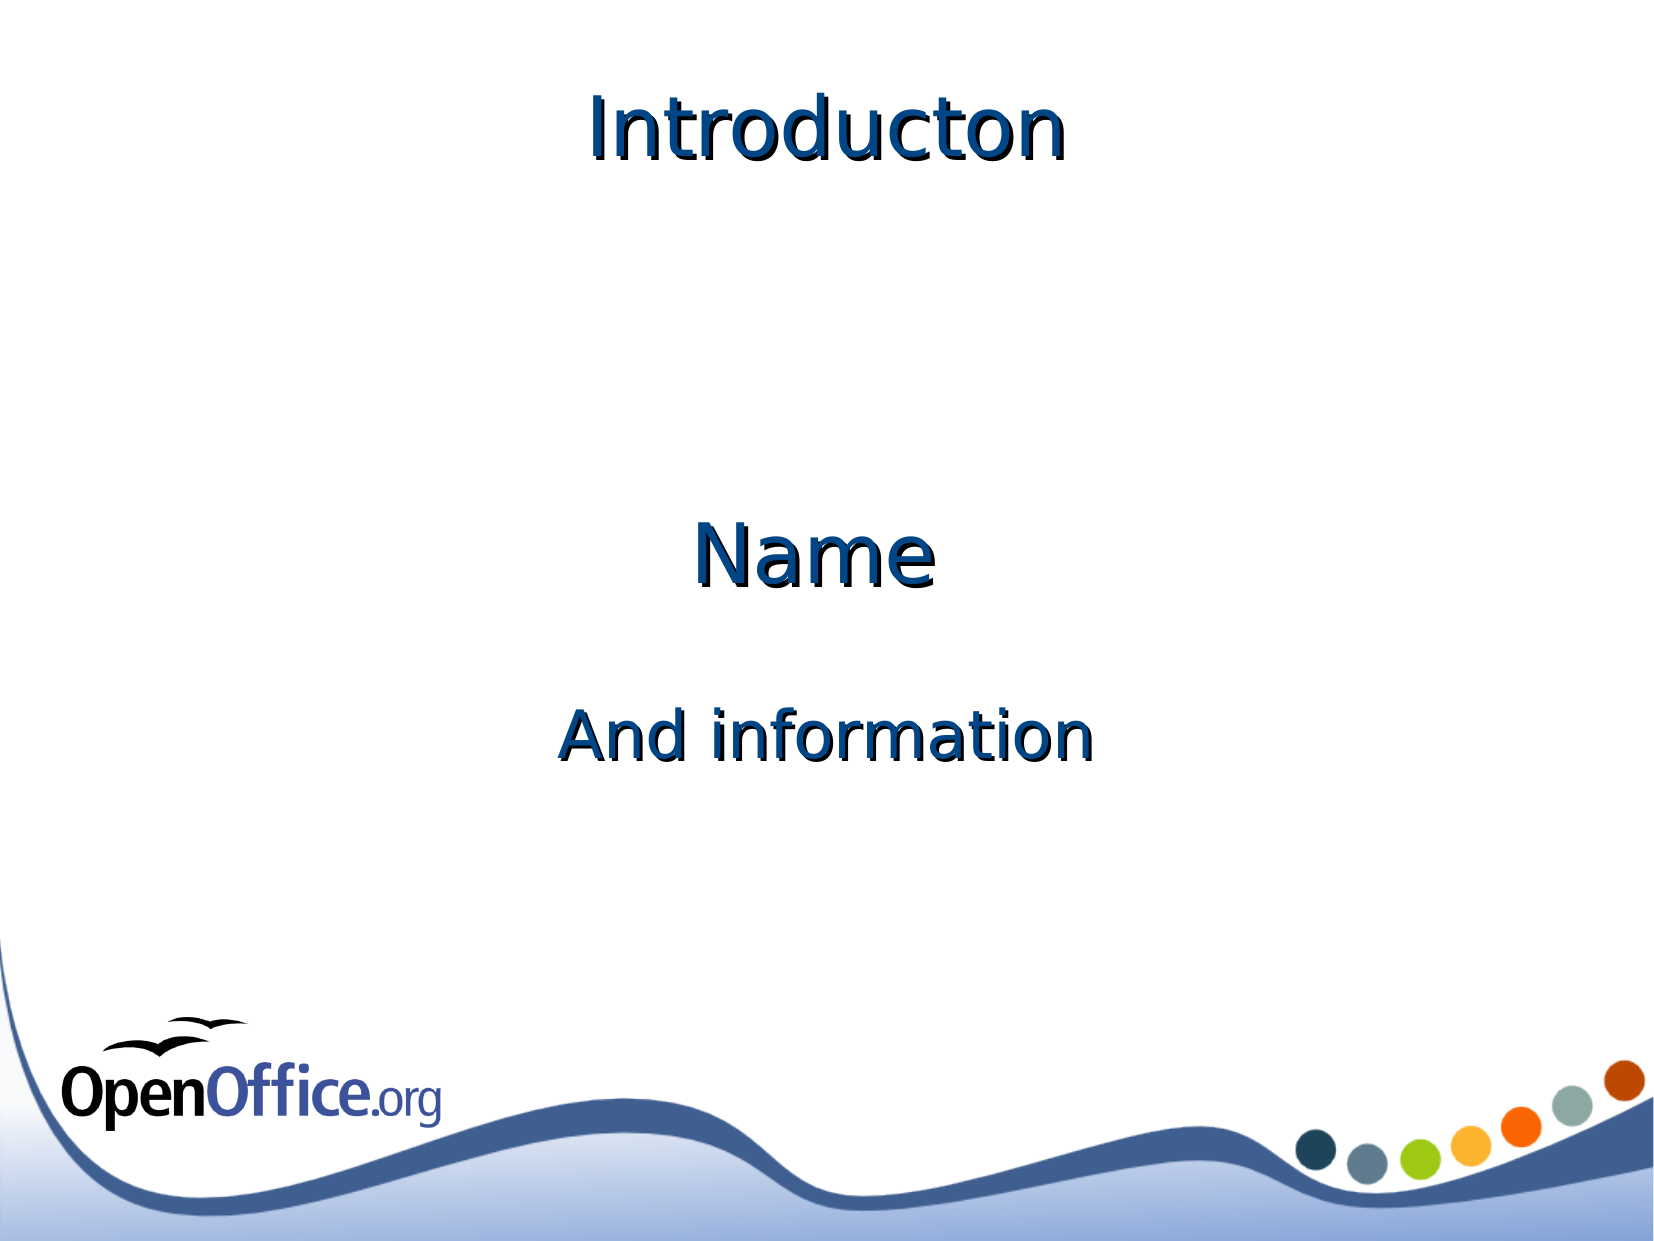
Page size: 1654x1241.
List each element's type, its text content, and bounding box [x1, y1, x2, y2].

subtitle Name And information [82, 212, 1571, 1069]
title Introducton [82, 49, 1571, 207]
picture [0, 938, 1654, 1241]
